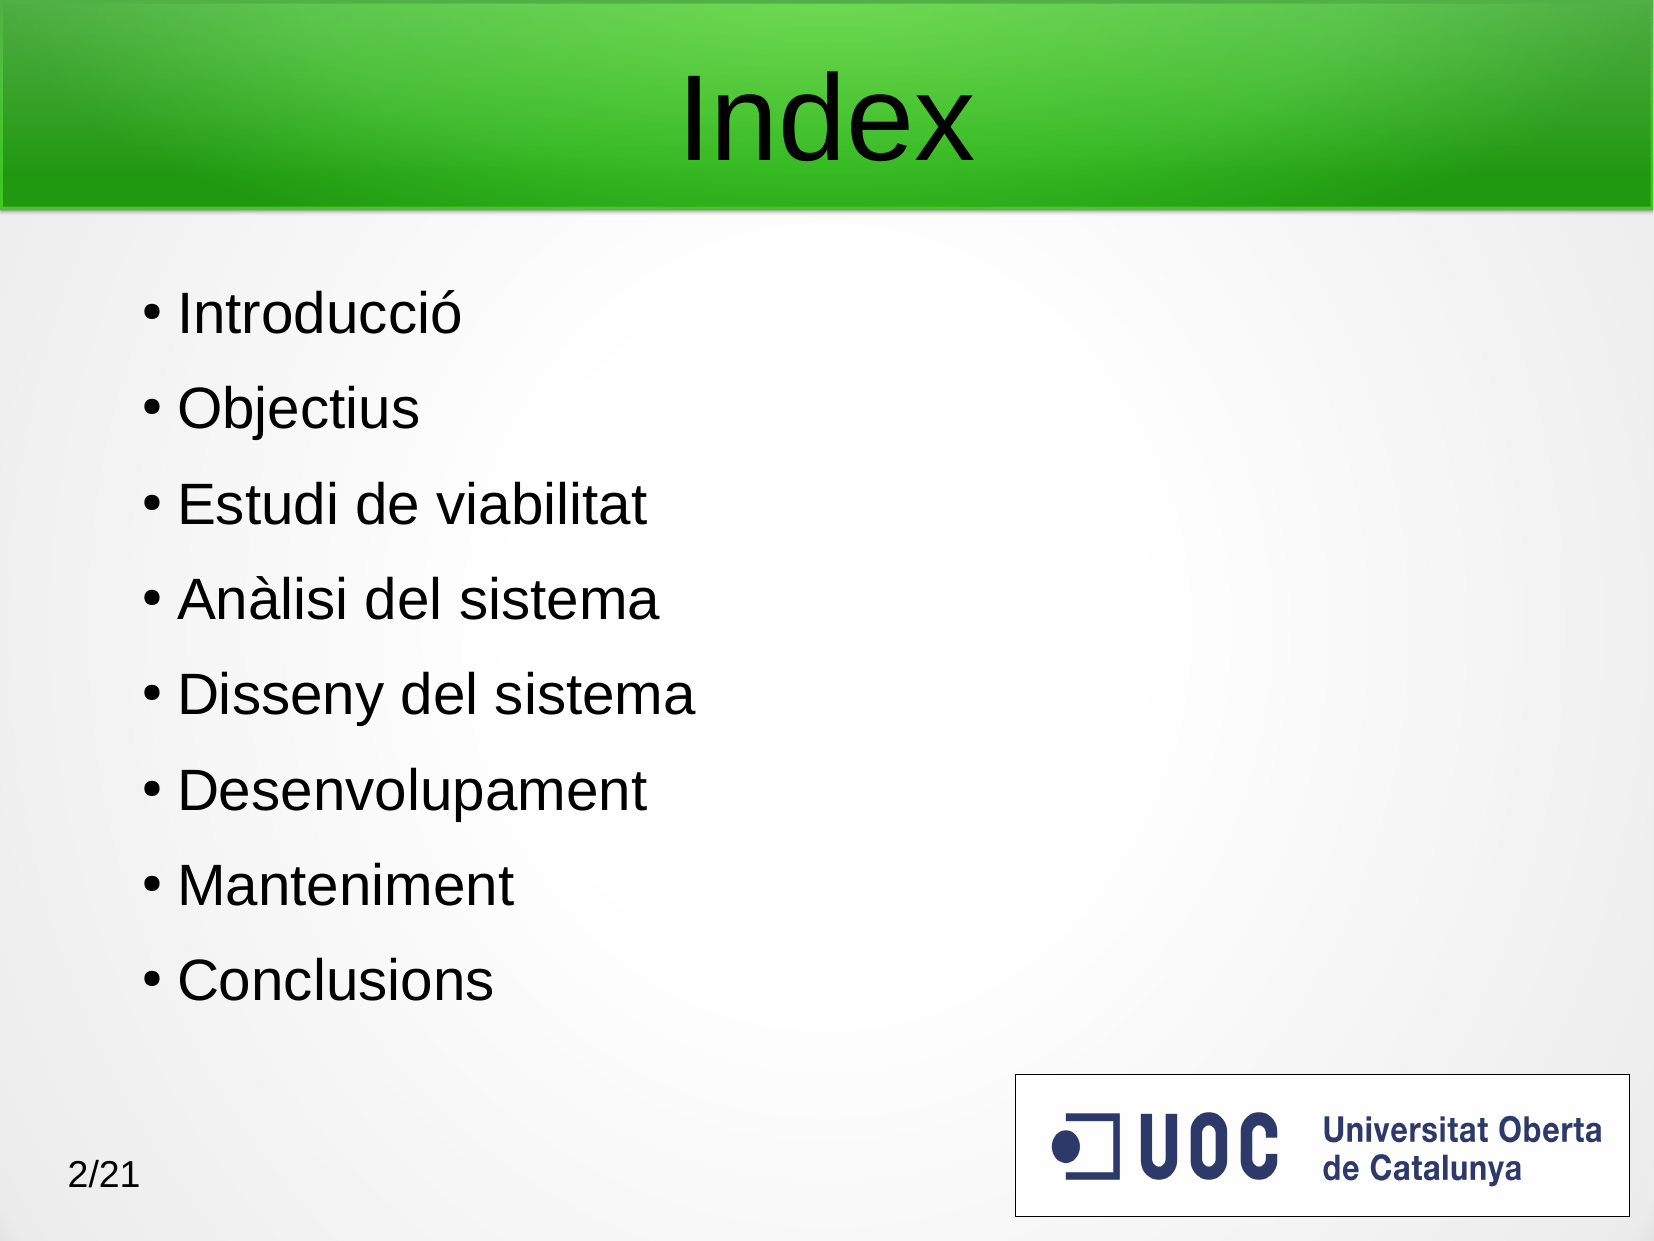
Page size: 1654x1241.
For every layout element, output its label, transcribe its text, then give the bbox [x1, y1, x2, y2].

title Index [82, 47, 1571, 189]
picture [1036, 1096, 1616, 1201]
text_box <número>/21 [53, 1145, 1015, 1217]
text_box [1015, 1074, 1630, 1217]
subtitle Introducció Objectius Estudi de viabilitat Anàlisi del sistema Disseny del sistema Desenvolupament Manteniment Conclusions [141, 281, 1512, 1013]
